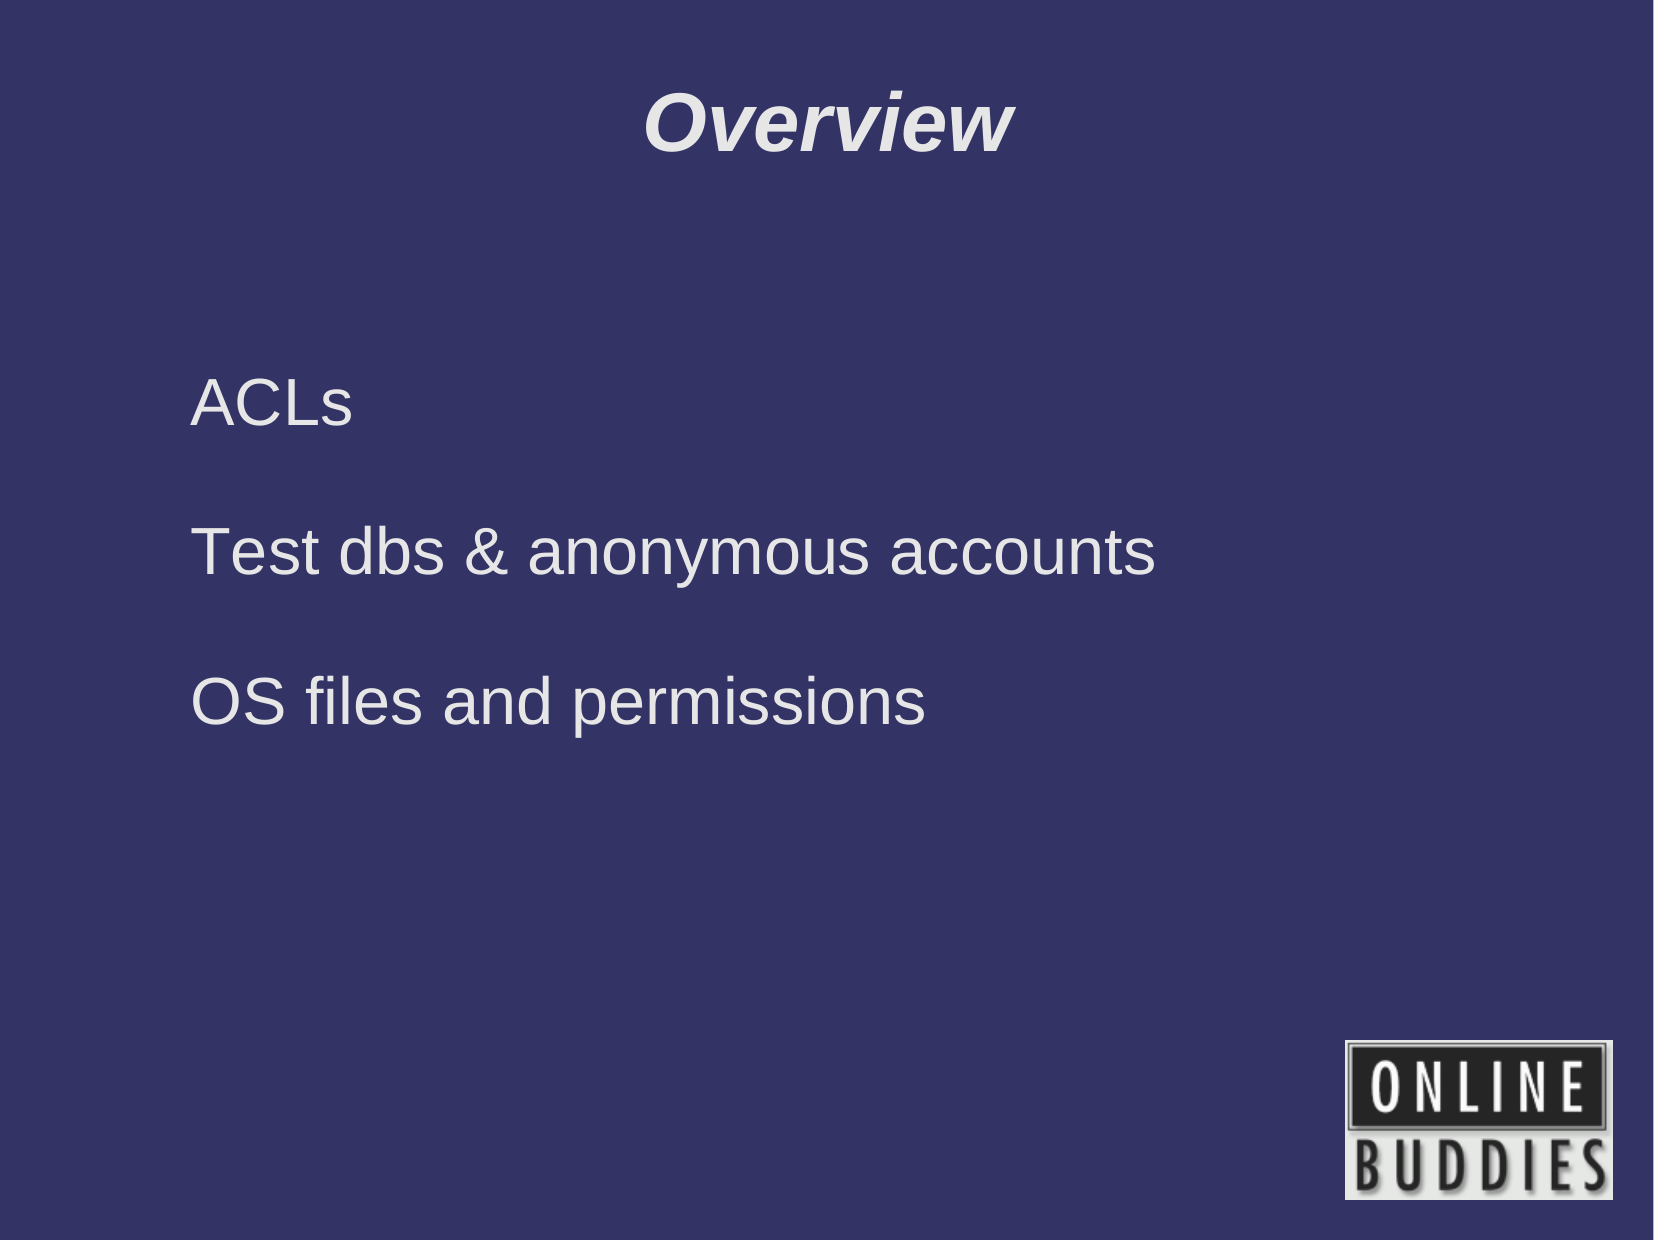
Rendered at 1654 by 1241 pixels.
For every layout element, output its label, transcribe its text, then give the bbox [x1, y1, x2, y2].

title Overview [121, 19, 1534, 227]
list ACLs Test dbs & anonymous accounts OS files and permissions [178, 364, 1570, 1147]
picture [1345, 1040, 1613, 1200]
